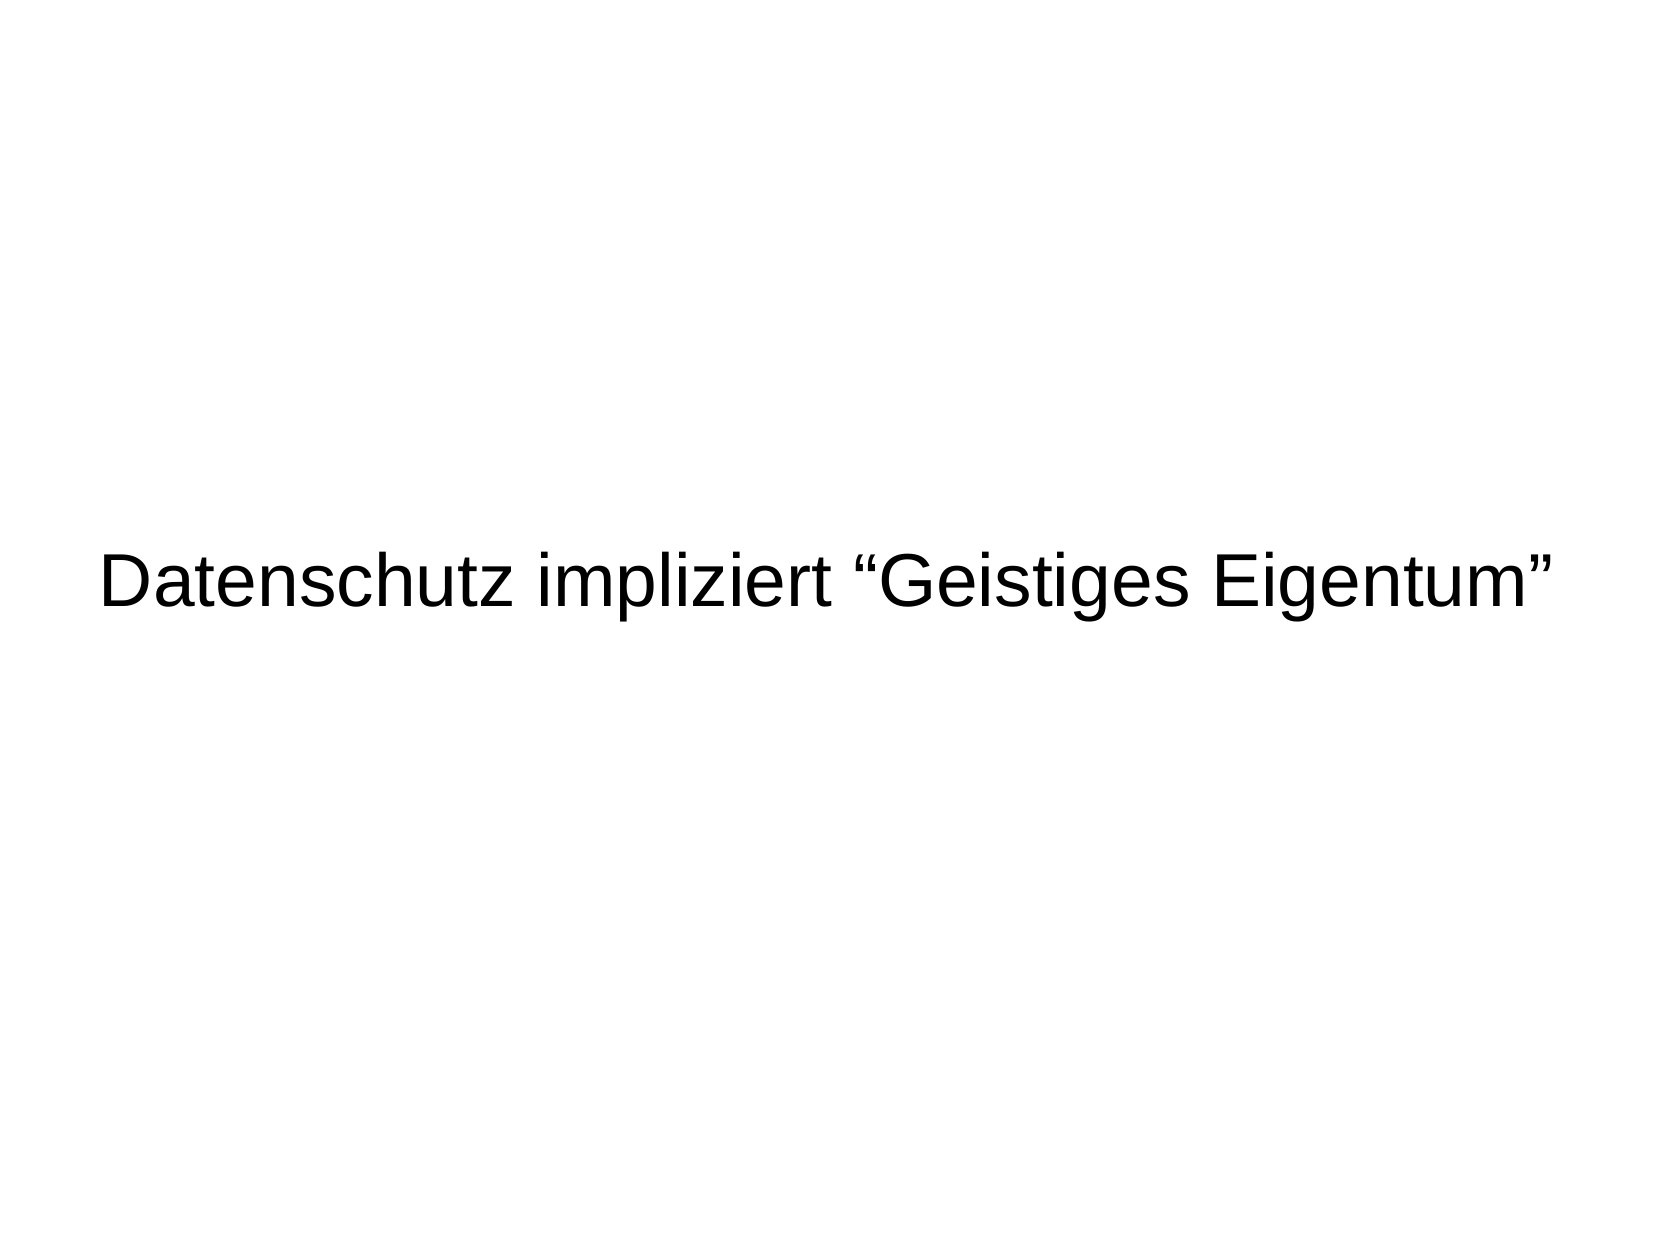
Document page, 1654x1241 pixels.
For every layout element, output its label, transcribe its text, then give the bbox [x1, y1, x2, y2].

text_box Datenschutz impliziert “Geistiges Eigentum” [82, 56, 1571, 1102]
